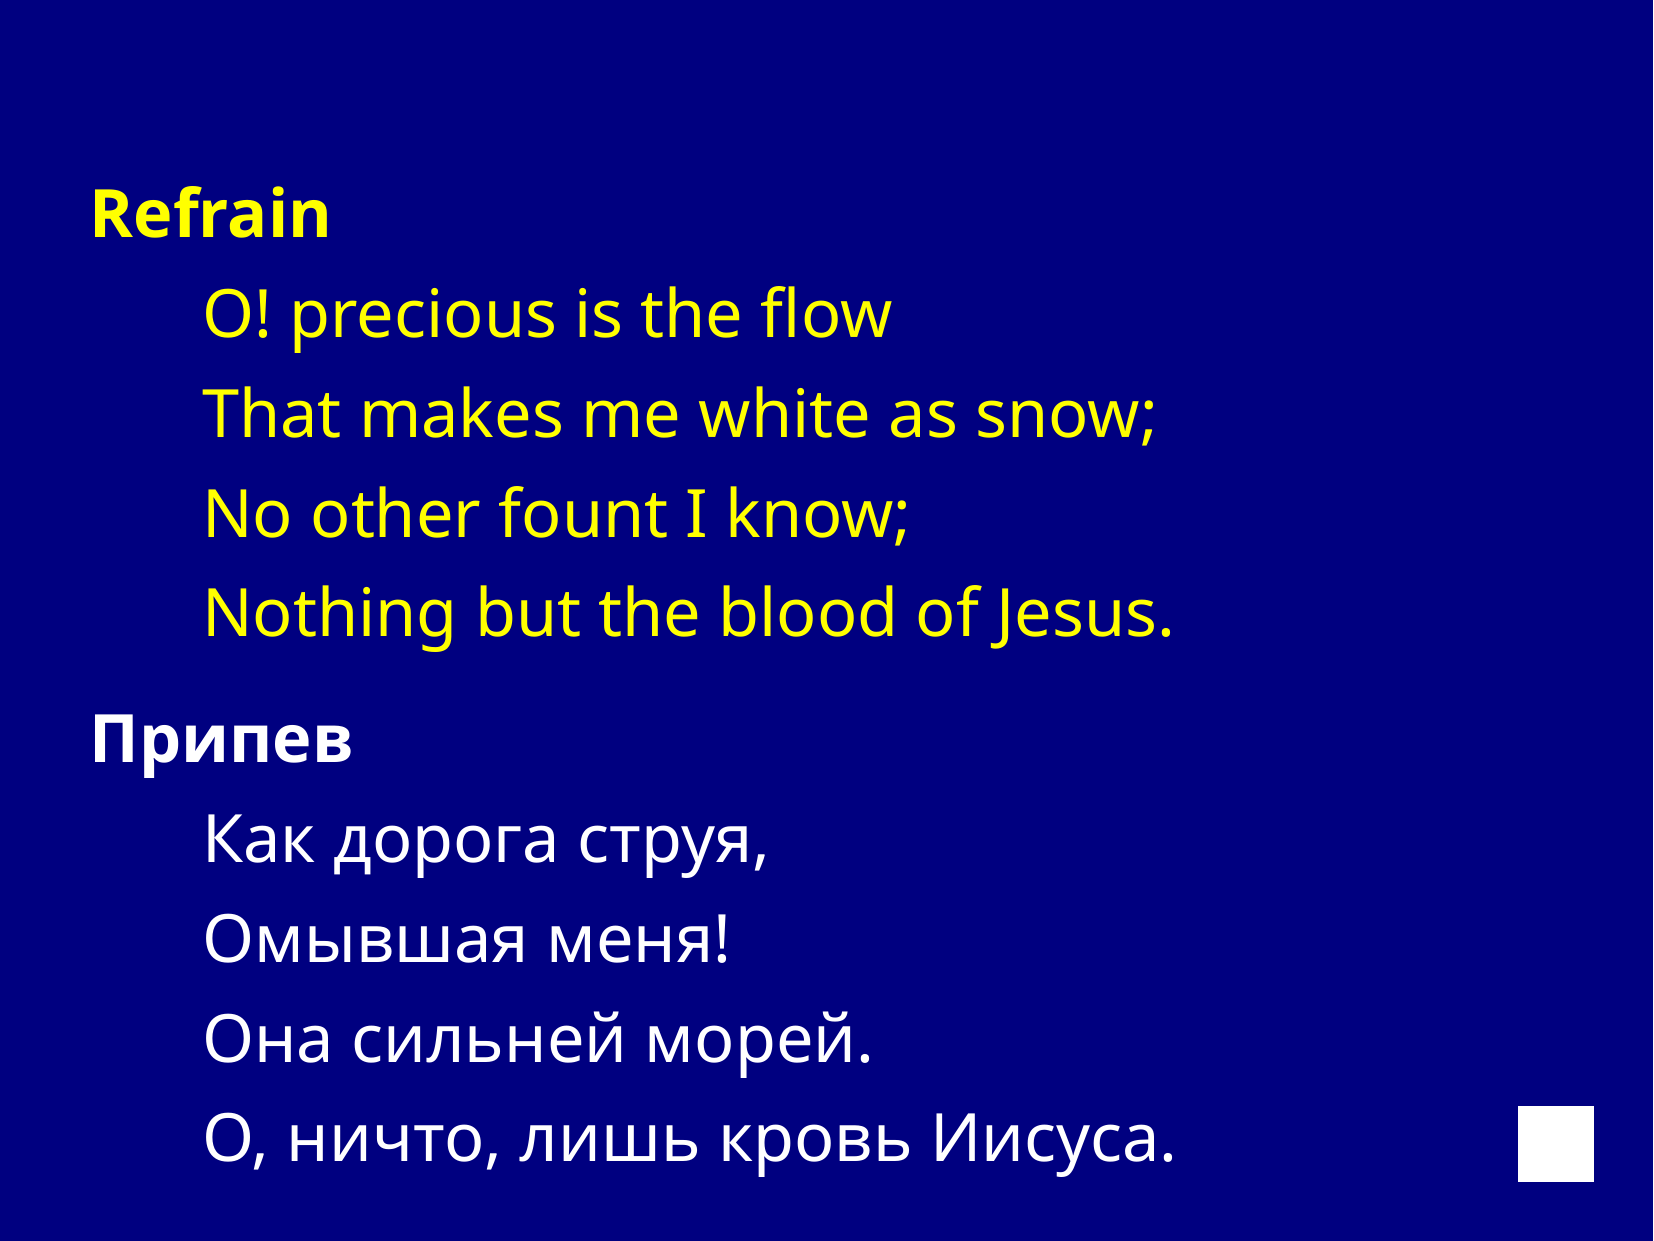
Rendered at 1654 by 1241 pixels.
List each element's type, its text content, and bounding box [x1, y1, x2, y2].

text_box Refrain O! precious is the flow That makes me white as snow; No other fount I know; Nothing but the blood of Jesus. [75, 150, 1576, 638]
text_box Припев Как дорога струя, Омывшая меня! Она сильней морей. О, ничто, лишь кровь Иисуса. [75, 675, 1576, 1163]
text_box [1518, 1106, 1594, 1182]
